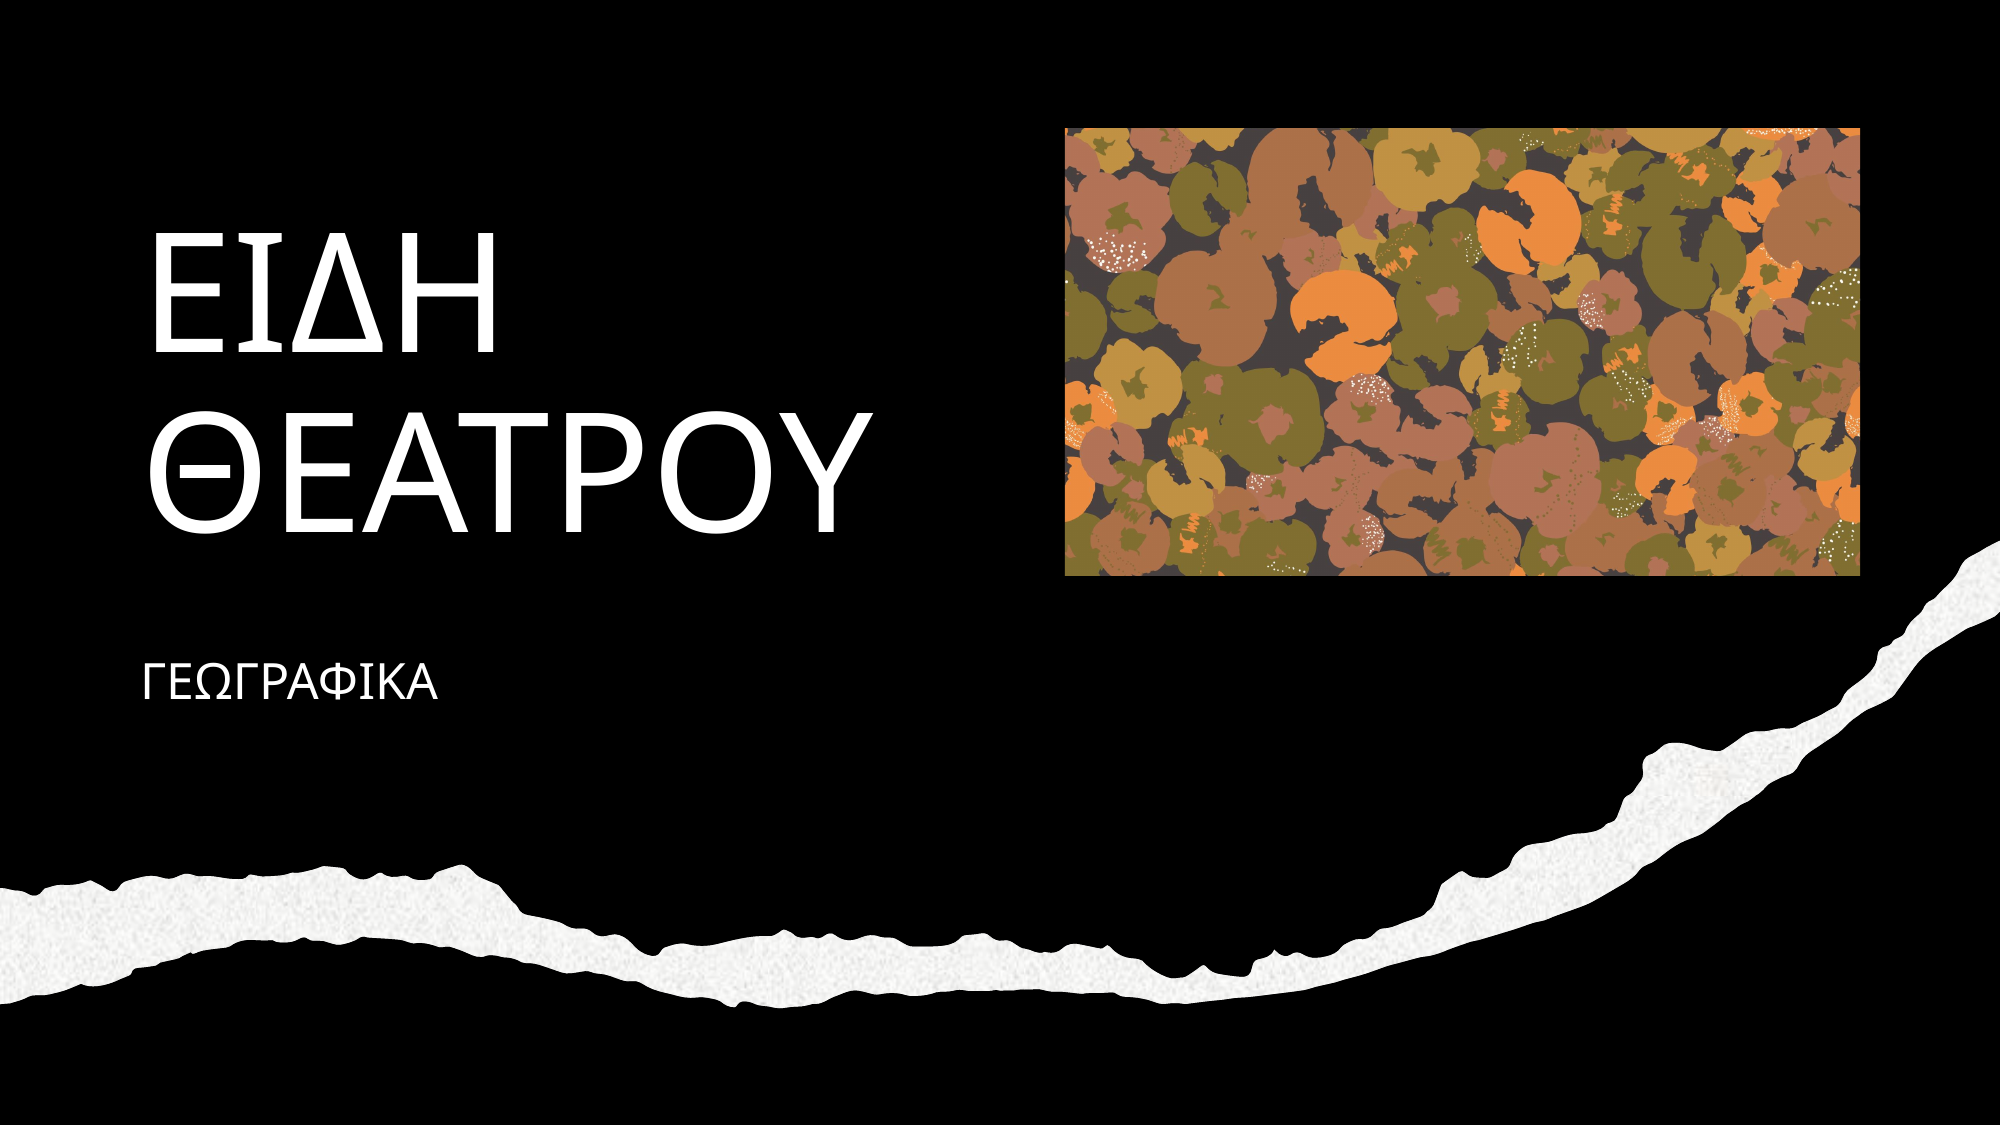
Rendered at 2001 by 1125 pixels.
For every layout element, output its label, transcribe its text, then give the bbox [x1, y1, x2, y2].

subtitle ΓΕΩΓΡΑΦΙΚΑ [125, 648, 644, 787]
text_box [0, 0, 2000, 1125]
picture [1064, 128, 1861, 576]
title ΕΙΔΗ ΘΕΑΤΡΟΥ [125, 128, 1001, 576]
